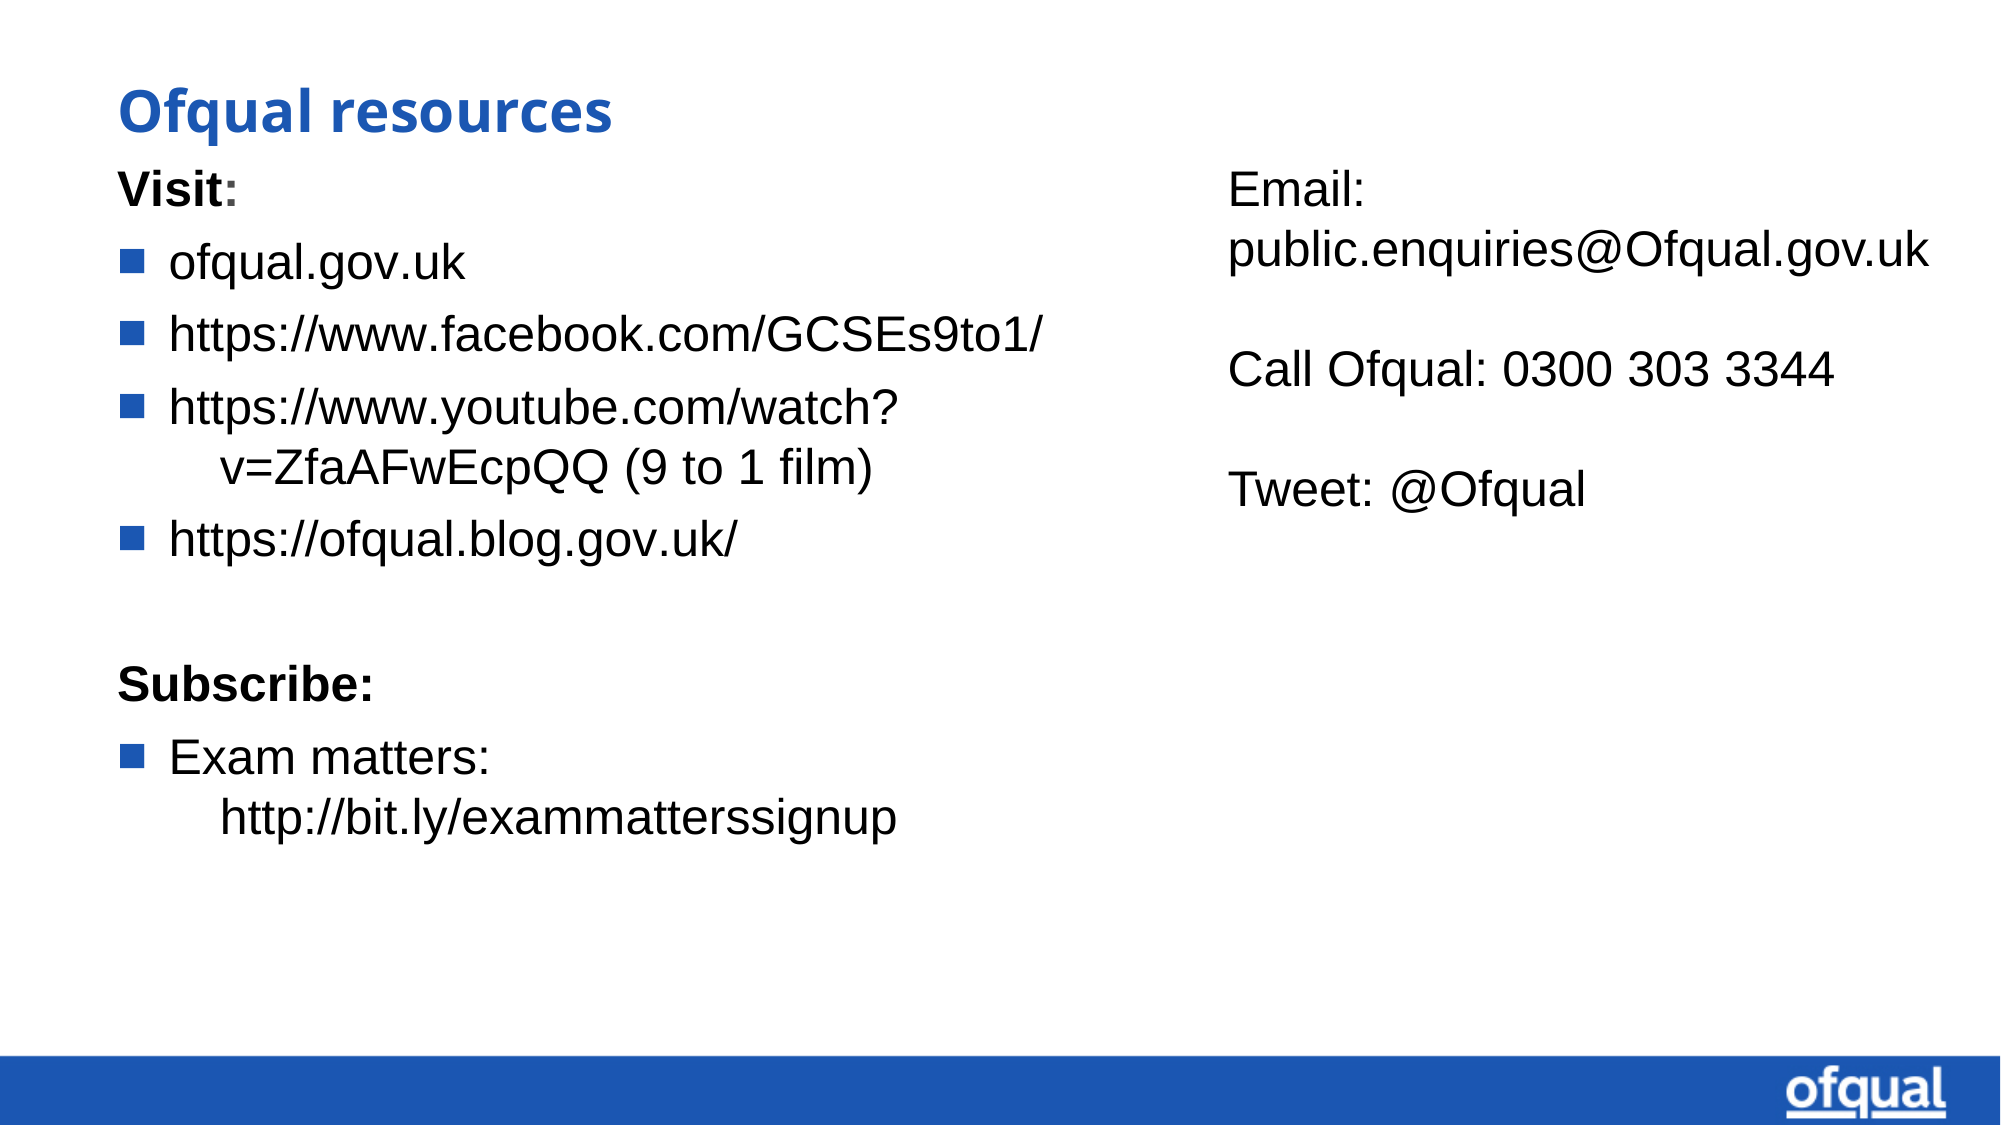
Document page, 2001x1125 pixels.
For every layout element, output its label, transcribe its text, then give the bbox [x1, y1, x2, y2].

text_box Email: public.enquiries@Ofqual.gov.uk Call Ofqual: 0300 303 3344 Tweet: @Ofqual [1213, 149, 1957, 524]
title Ofqual resources [102, 66, 1491, 161]
list Visit: ofqual.gov.uk https://www.facebook.com/GCSEs9to1/ https://www.youtube.com/watch?v=ZfaAFwEcpQQ (9 to 1 film) https://ofqual.blog.gov.uk/ Subscribe: Exam matters: http://bit.ly/exammatterssignup [102, 161, 1142, 1036]
